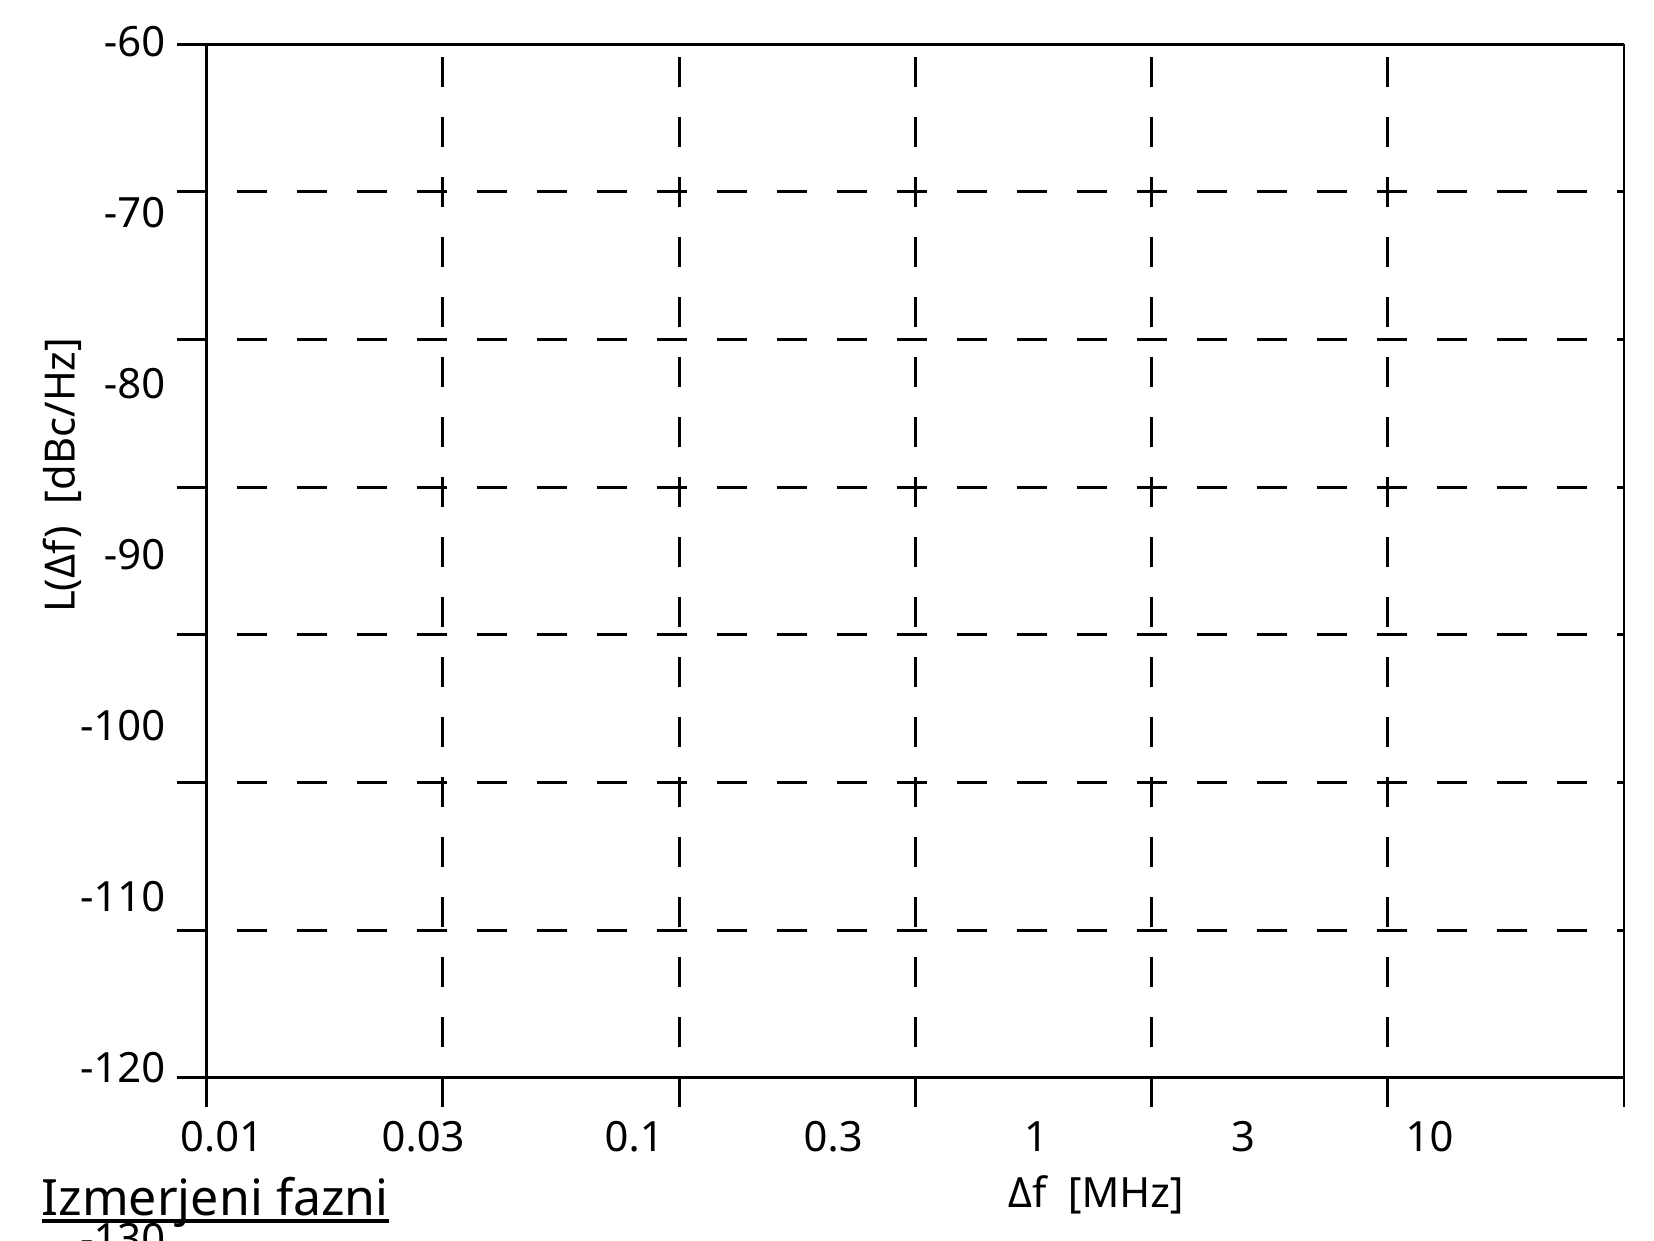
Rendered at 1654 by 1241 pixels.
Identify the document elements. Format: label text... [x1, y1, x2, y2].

text_box 0.01 0.03 0.1 0.3 1 3 10 Δf [MHz] [165, 1098, 1654, 1215]
text_box L(Δf) [dBc/Hz] [22, 310, 88, 628]
text_box -60 -70 -80 -90 -100 -110 -120 -130 [44, 4, 181, 1125]
text_box Izmerjeni fazni šum [27, 1154, 517, 1230]
